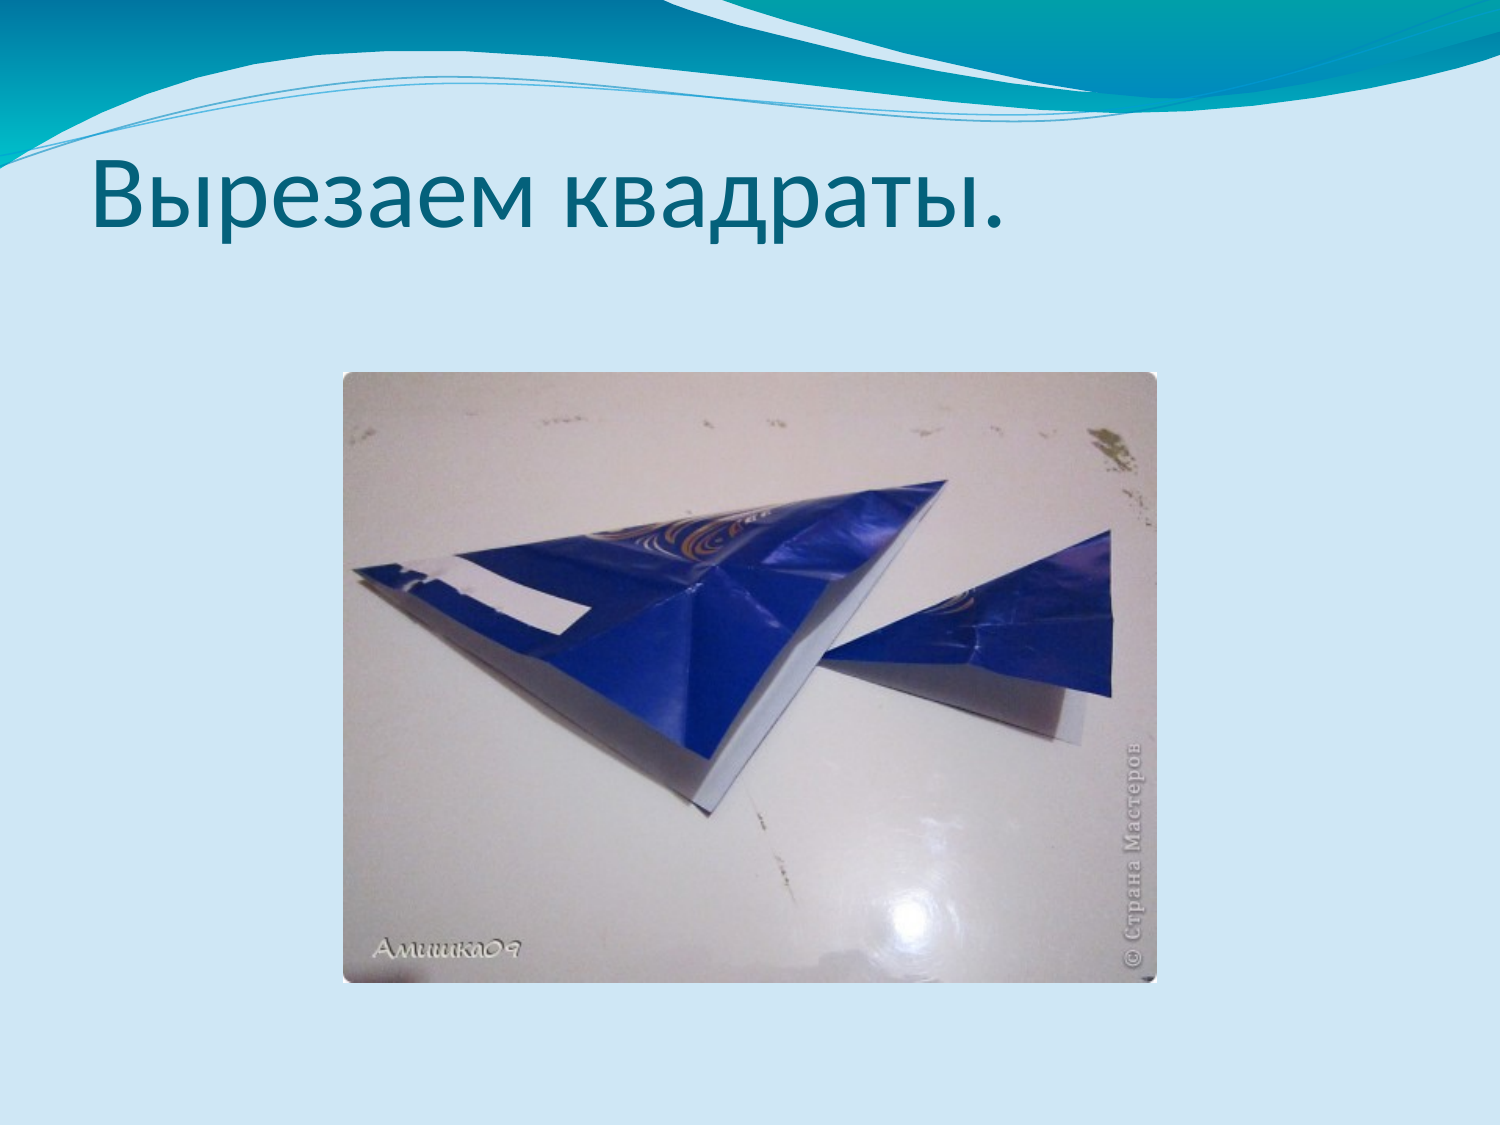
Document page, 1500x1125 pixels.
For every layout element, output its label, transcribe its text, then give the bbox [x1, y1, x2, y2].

title Вырезаем квадраты. [75, 115, 1425, 457]
picture [343, 372, 1157, 983]
